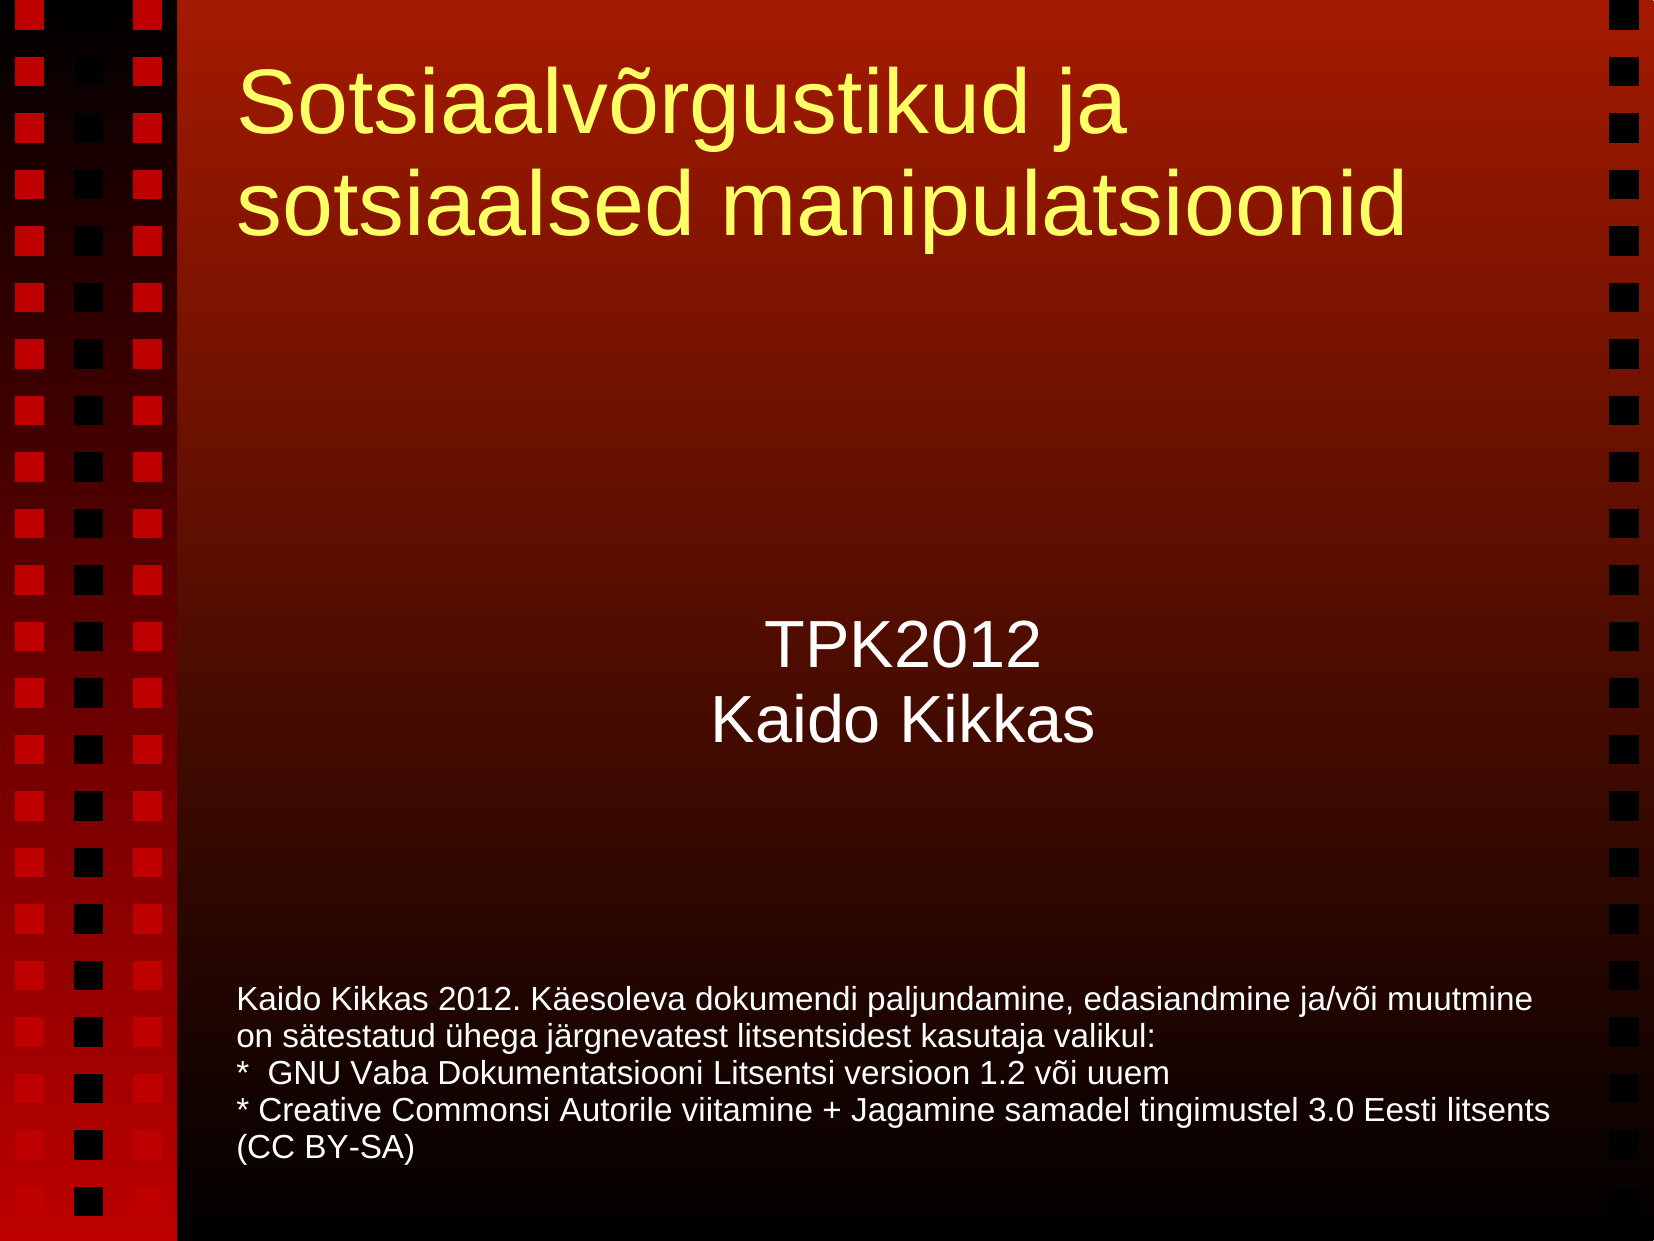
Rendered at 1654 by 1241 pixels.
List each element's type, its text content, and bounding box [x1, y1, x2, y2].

subtitle TPK2012 Kaido Kikkas Kaido Kikkas 2012. Käesoleva dokumendi paljundamine, edasiandmine ja/või muutmine on sätestatud ühega järgnevatest litsentsidest kasutaja valikul: * GNU Vaba Dokumentatsiooni Litsentsi versioon 1.2 või uuem * Creative Commonsi Autorile viitamine + Jagamine samadel tingimustel 3.0 Eesti litsents (CC BY-SA) [236, 232, 1571, 1166]
title Sotsiaalvõrgustikud ja sotsiaalsed manipulatsioonid [236, 49, 1571, 232]
